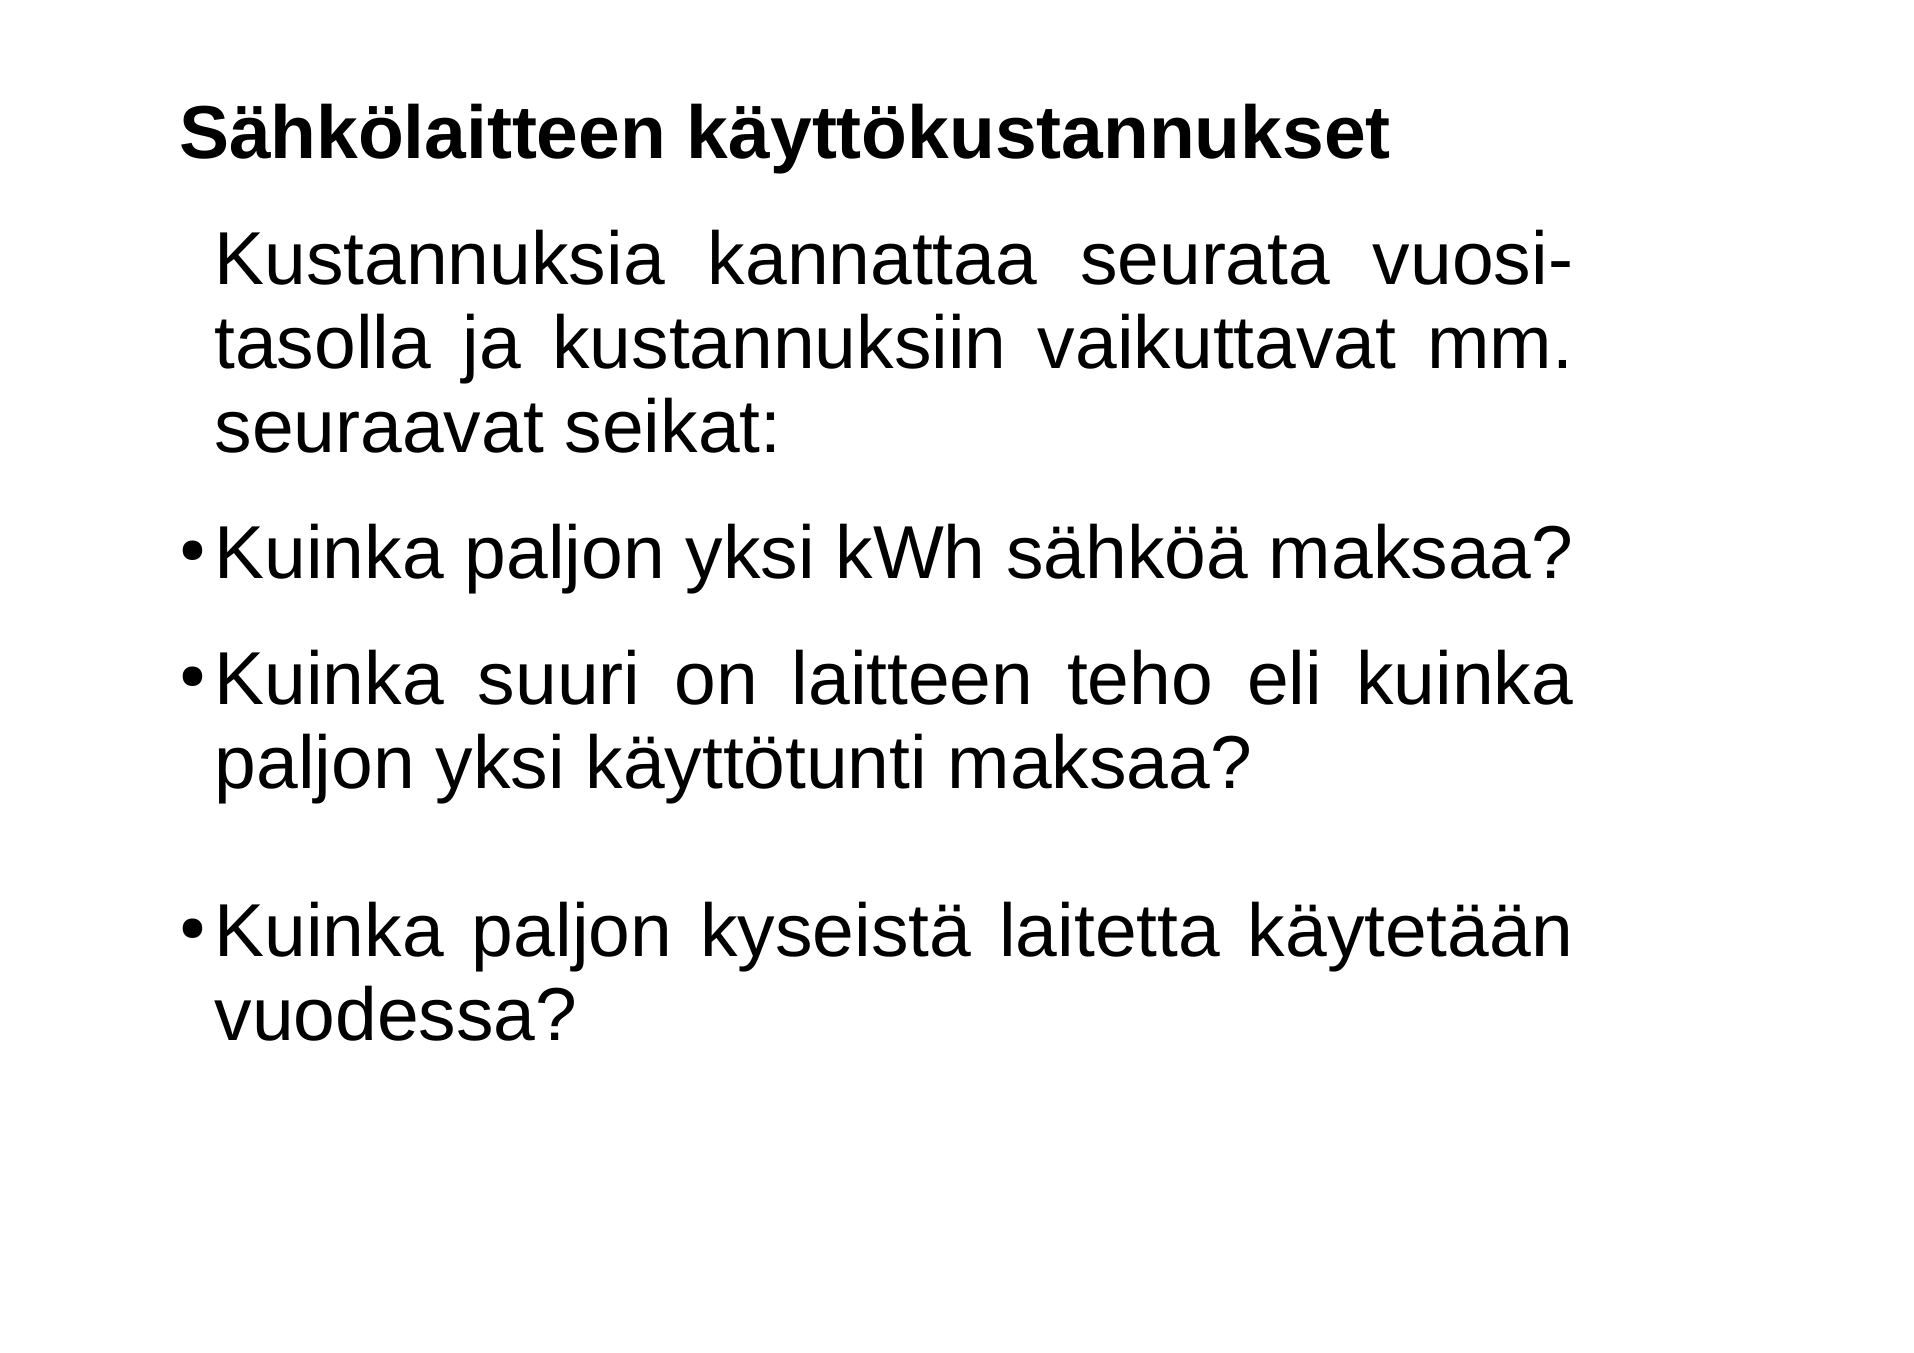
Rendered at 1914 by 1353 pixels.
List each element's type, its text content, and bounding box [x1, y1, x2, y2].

text_box Sähkölaitteen käyttökustannukset Kustannuksia kannattaa seurata vuosi-tasolla ja kustannuksiin vaikuttavat mm. seuraavat seikat: Kuinka paljon yksi kWh sähköä maksaa? Kuinka suuri on laitteen teho eli kuinka paljon yksi käyttötunti maksaa? Kuinka paljon kyseistä laitetta käytetään vuodessa? [164, 82, 1619, 1148]
